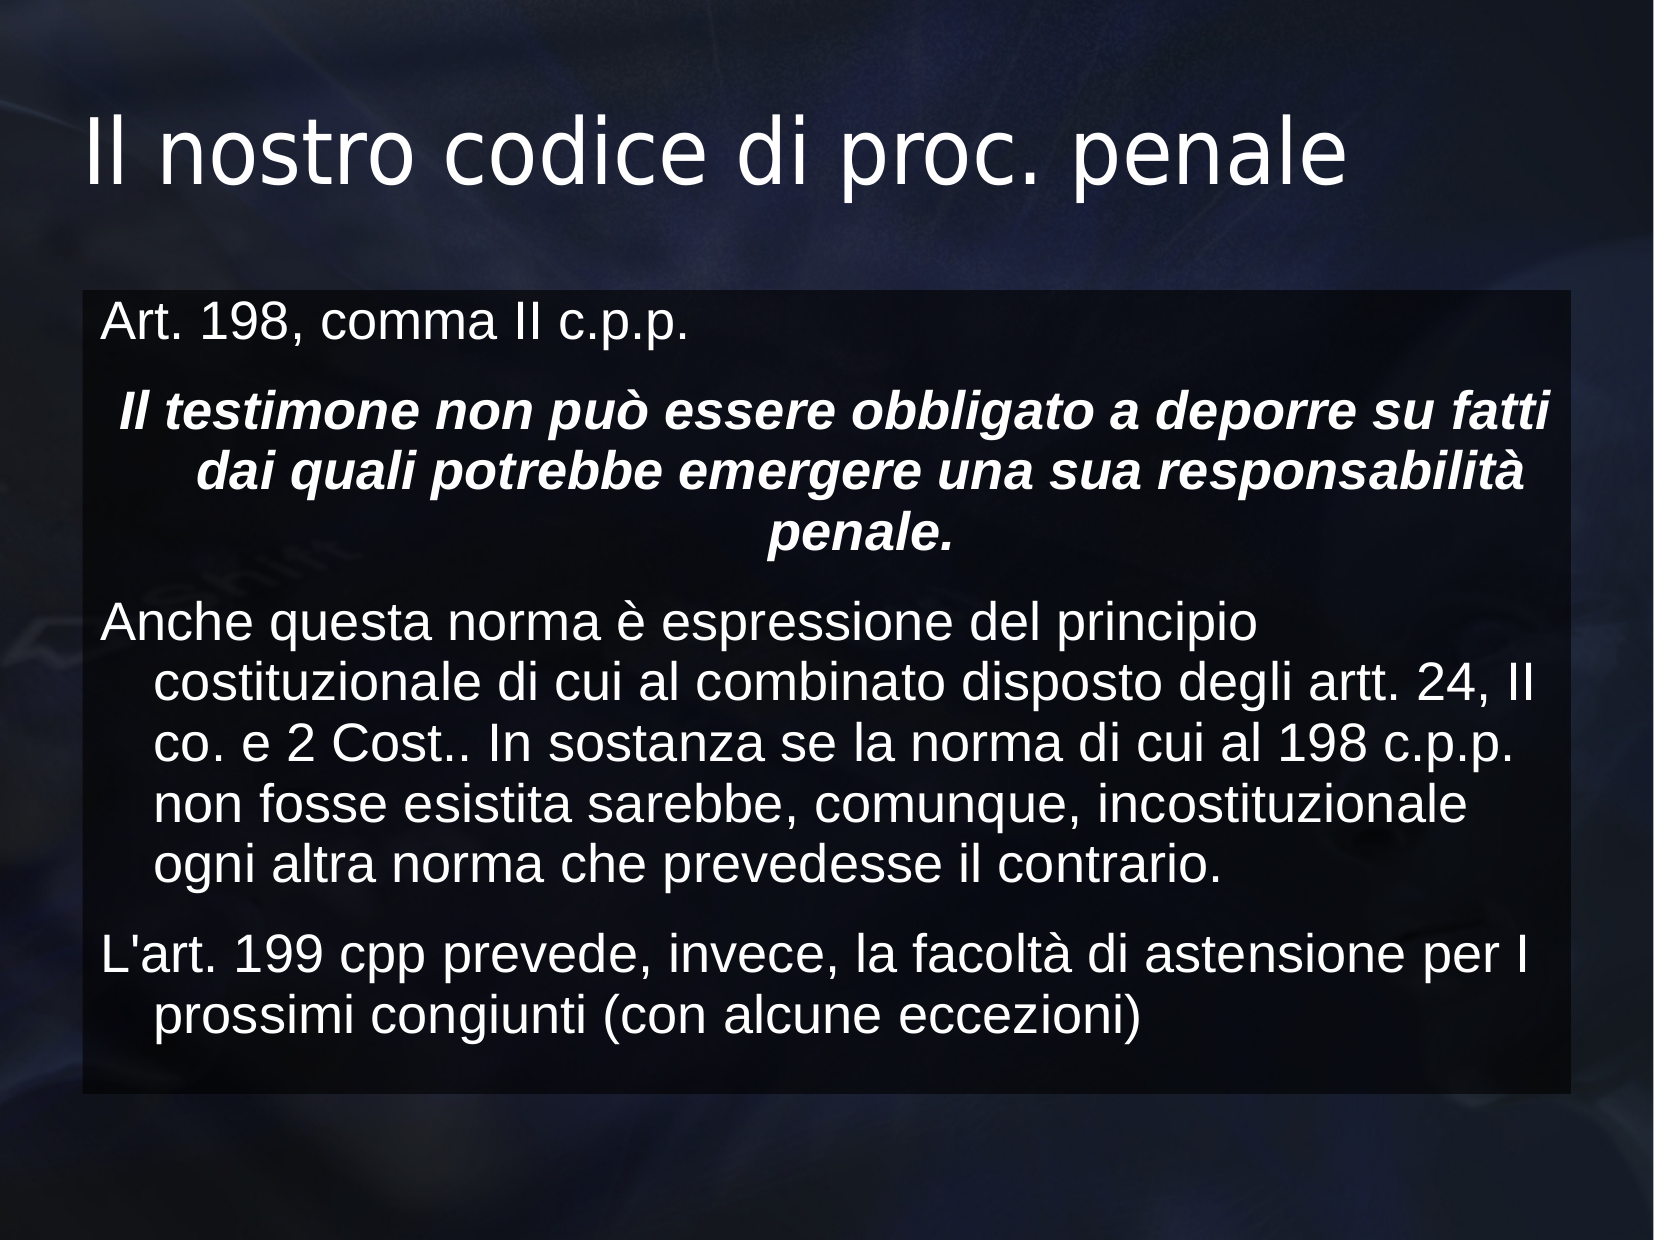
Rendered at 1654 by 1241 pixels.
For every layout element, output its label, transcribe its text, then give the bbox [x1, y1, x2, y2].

picture [0, 0, 1654, 1240]
title Il nostro codice di proc. penale [82, 56, 1571, 250]
list Art. 198, comma II c.p.p. Il testimone non può essere obbligato a deporre su fatti dai quali potrebbe emergere una sua responsabilità penale. Anche questa norma è espressione del principio costituzionale di cui al combinato disposto degli artt. 24, II co. e 2 Cost.. In sostanza se la norma di cui al 198 c.p.p. non fosse esistita sarebbe, comunque, incostituzionale ogni altra norma che prevedesse il contrario. L'art. 199 cpp prevede, invece, la facoltà di astensione per I prossimi congiunti (con alcune eccezioni) [82, 290, 1571, 1094]
